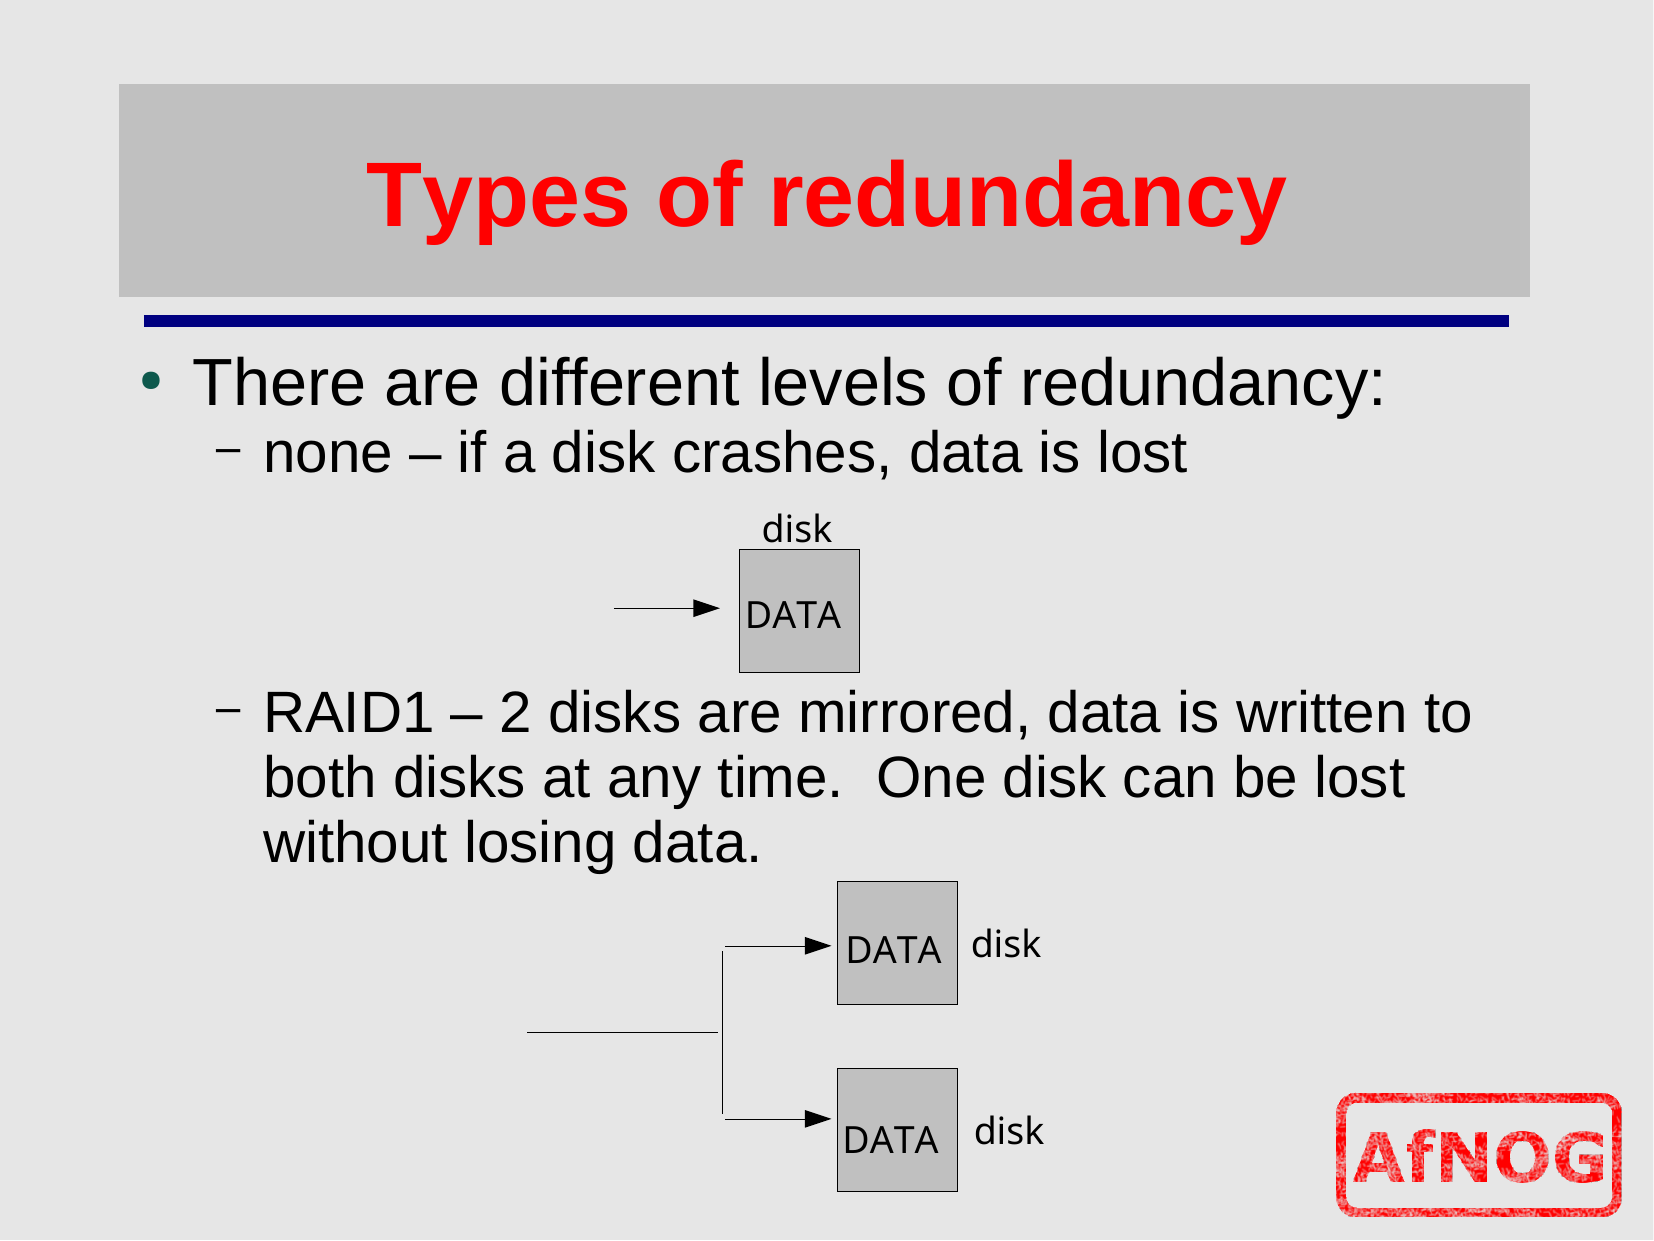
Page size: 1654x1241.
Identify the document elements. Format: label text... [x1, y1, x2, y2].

text_box DATA [842, 1113, 946, 1158]
list There are different levels of redundancy: none – if a disk crashes, data is lost RAID1 – 2 disks are mirrored, data is written to both disks at any time. One disk can be lost without losing data. [121, 344, 1534, 1135]
text_box disk [973, 1104, 1050, 1149]
text_box DATA [744, 588, 849, 633]
text_box disk [970, 917, 1047, 962]
text_box disk [761, 502, 838, 546]
text_box [837, 1068, 958, 1192]
text_box [739, 549, 860, 673]
text_box DATA [845, 923, 949, 968]
picture [1336, 1092, 1622, 1217]
text_box [837, 881, 958, 1005]
title Types of redundancy [121, 91, 1534, 299]
